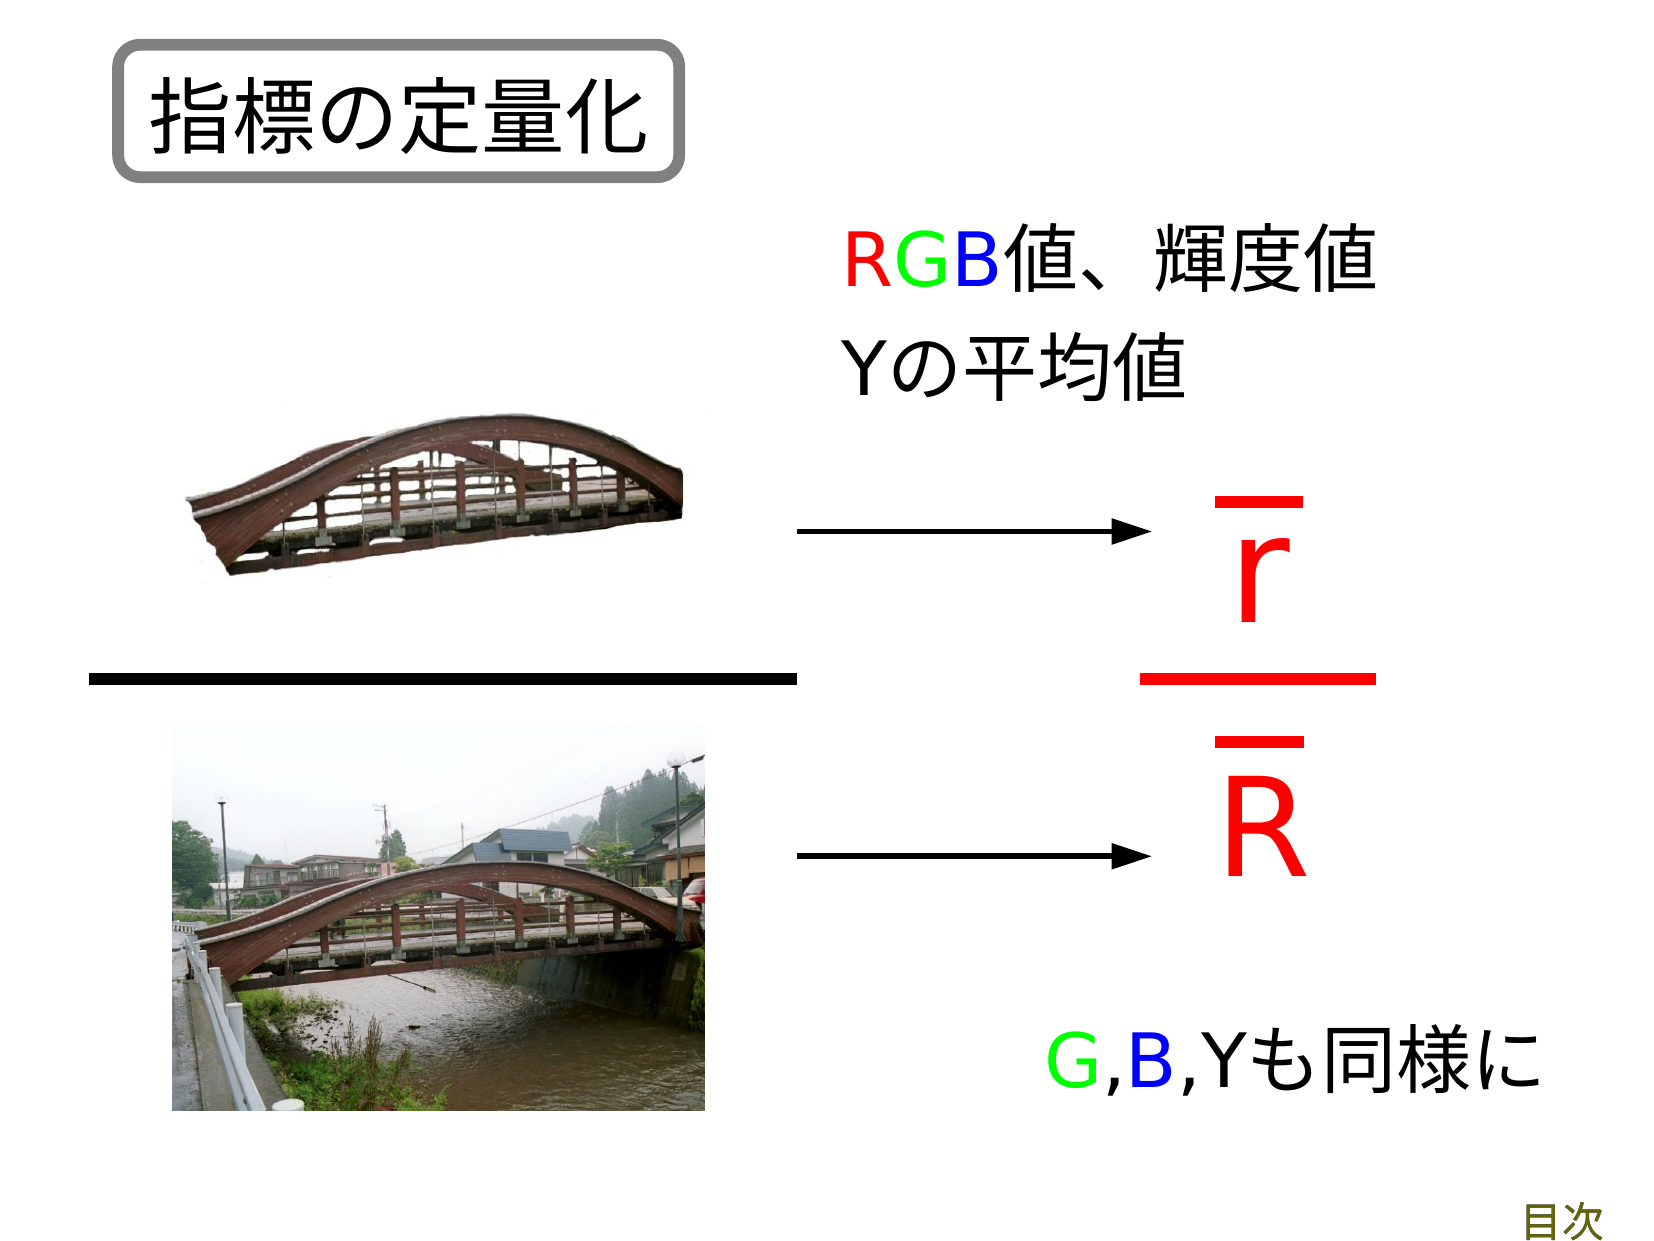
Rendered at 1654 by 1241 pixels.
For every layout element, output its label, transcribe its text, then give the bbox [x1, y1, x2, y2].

text_box G,B,Yも同様に [1026, 989, 1561, 1098]
picture [177, 406, 709, 584]
text_box RGB値、輝度値Yの平均値 [826, 192, 1435, 384]
text_box 指標の定量化 [118, 44, 680, 178]
text_box R [1197, 738, 1328, 920]
text_box r [1210, 472, 1307, 668]
picture [172, 726, 705, 1111]
text_box 目次 [1505, 1181, 1625, 1241]
